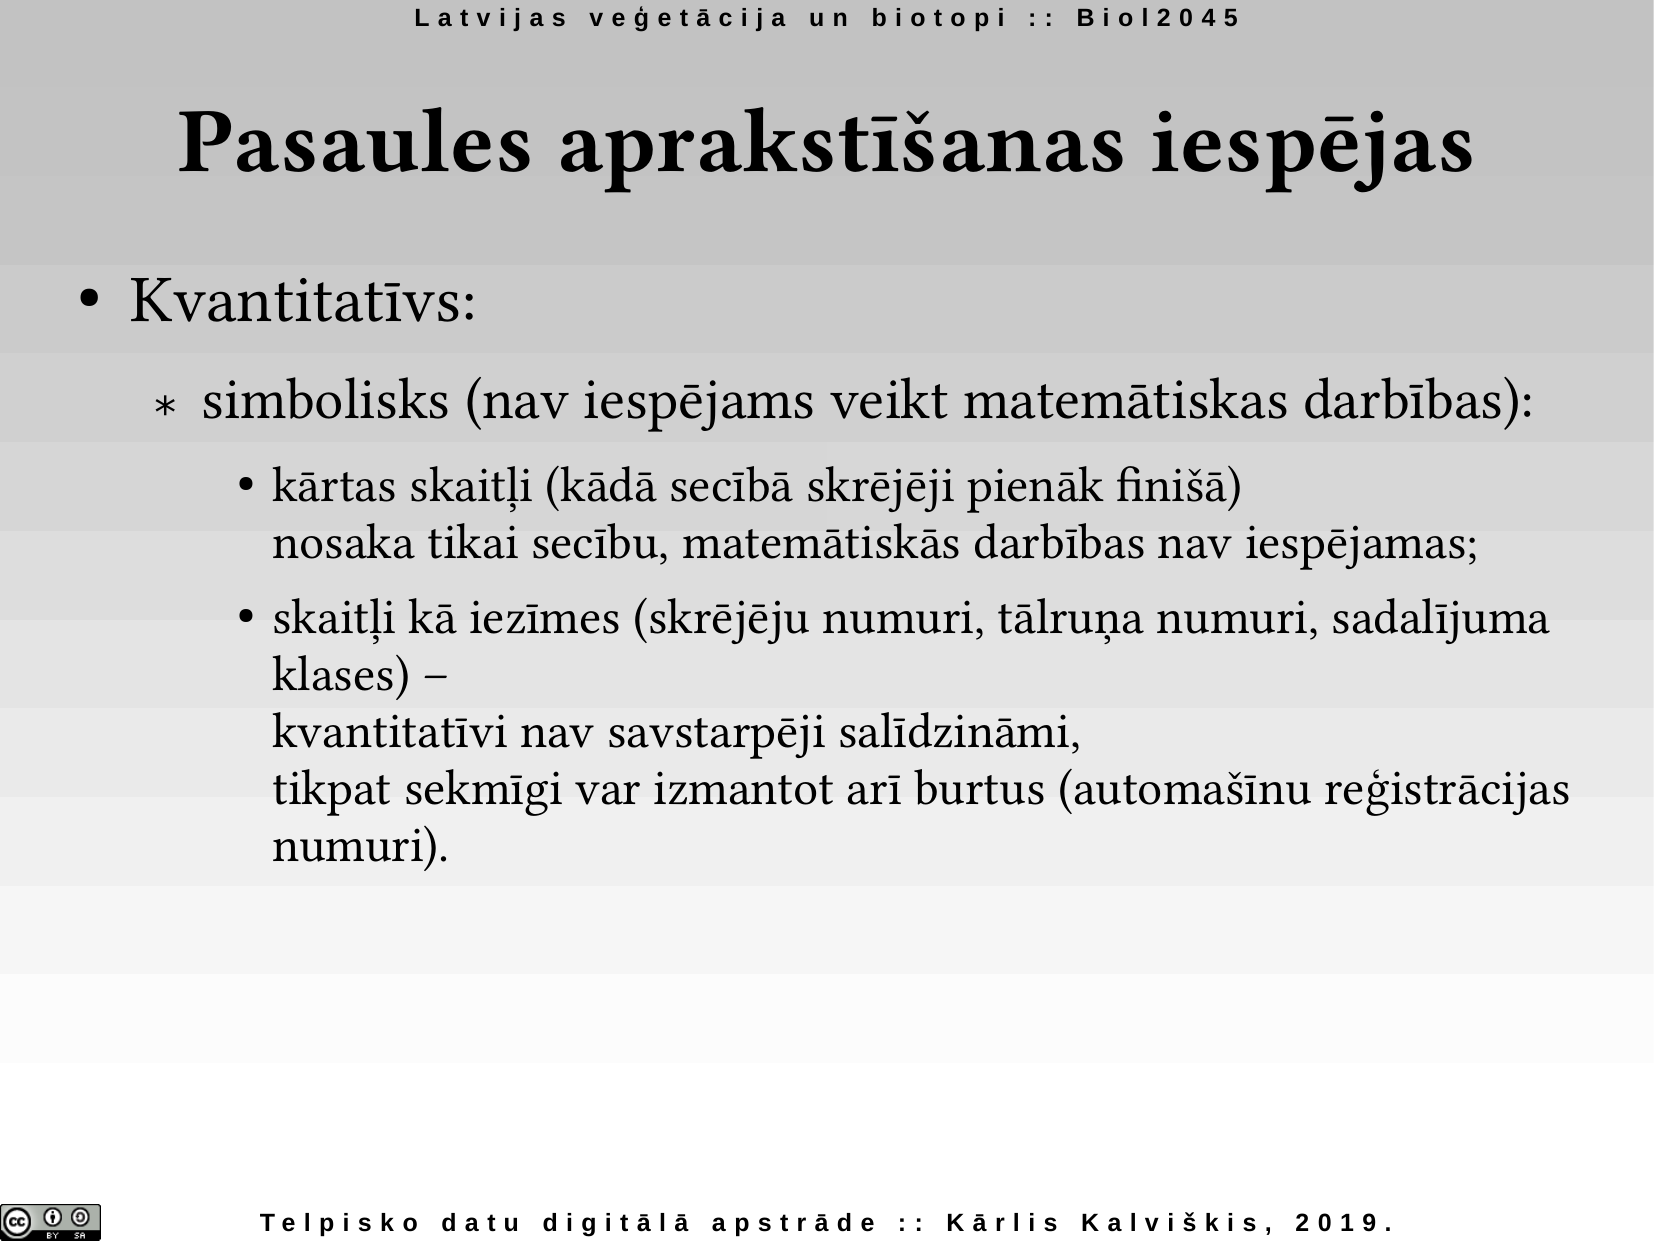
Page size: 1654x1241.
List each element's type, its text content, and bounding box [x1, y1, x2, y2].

title Pasaules aprakstīšanas iespējas [59, 37, 1596, 246]
list Kvantitatīvs: simbolisks (nav iespējams veikt matemātiskas darbības): kārtas skaitļi (kādā secībā skrējēji pienāk finišā) nosaka tikai secību, matemātiskās darbības nav iespējamas; skaitļi kā iezīmes (skrējēju numuri, tālruņa numuri, sadalījuma klases) – kvantitatīvi nav savstarpēji salīdzināmi, tikpat sekmīgi var izmantot arī burtus (automašīnu reģistrācijas numuri). [59, 261, 1596, 1189]
picture [0, 0, 1654, 1241]
